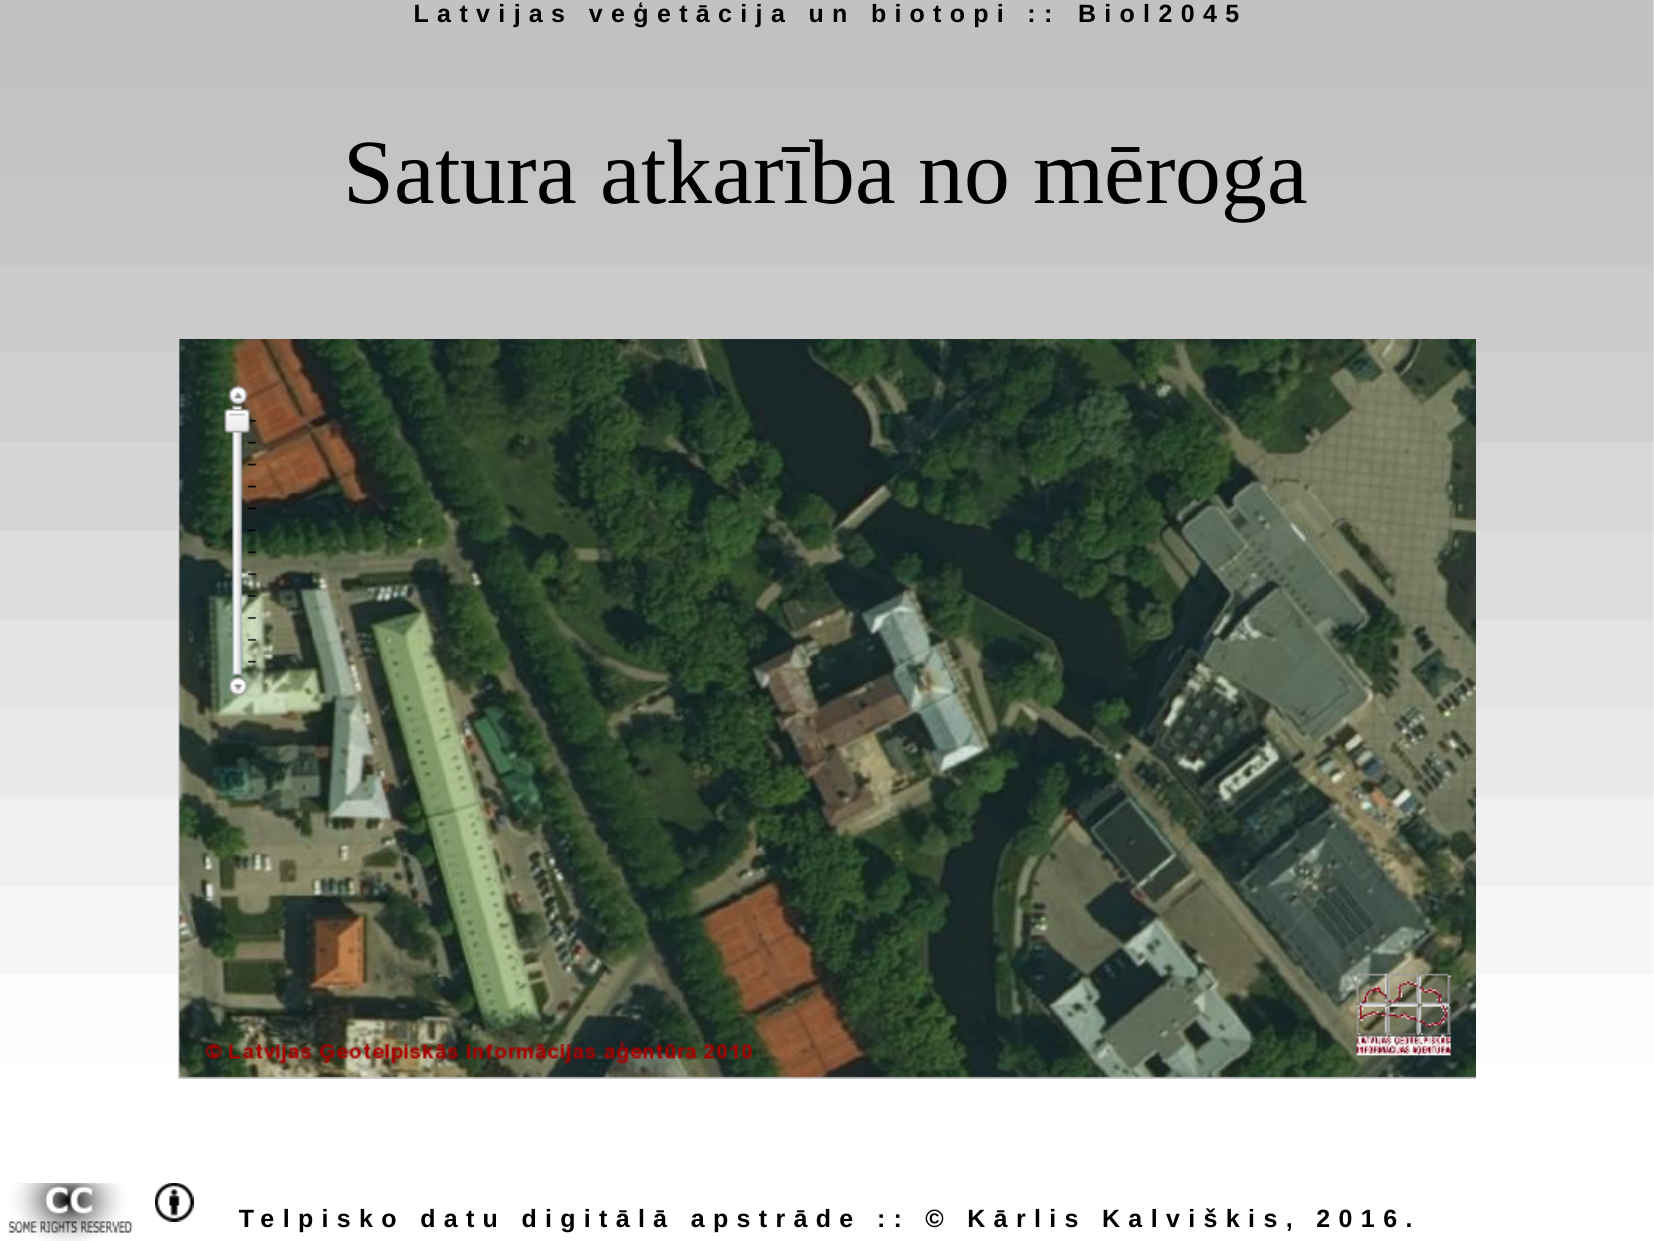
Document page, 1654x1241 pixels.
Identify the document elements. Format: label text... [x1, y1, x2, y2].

picture [0, 0, 1654, 1241]
title Satura atkarība no mēroga [29, 49, 1625, 296]
